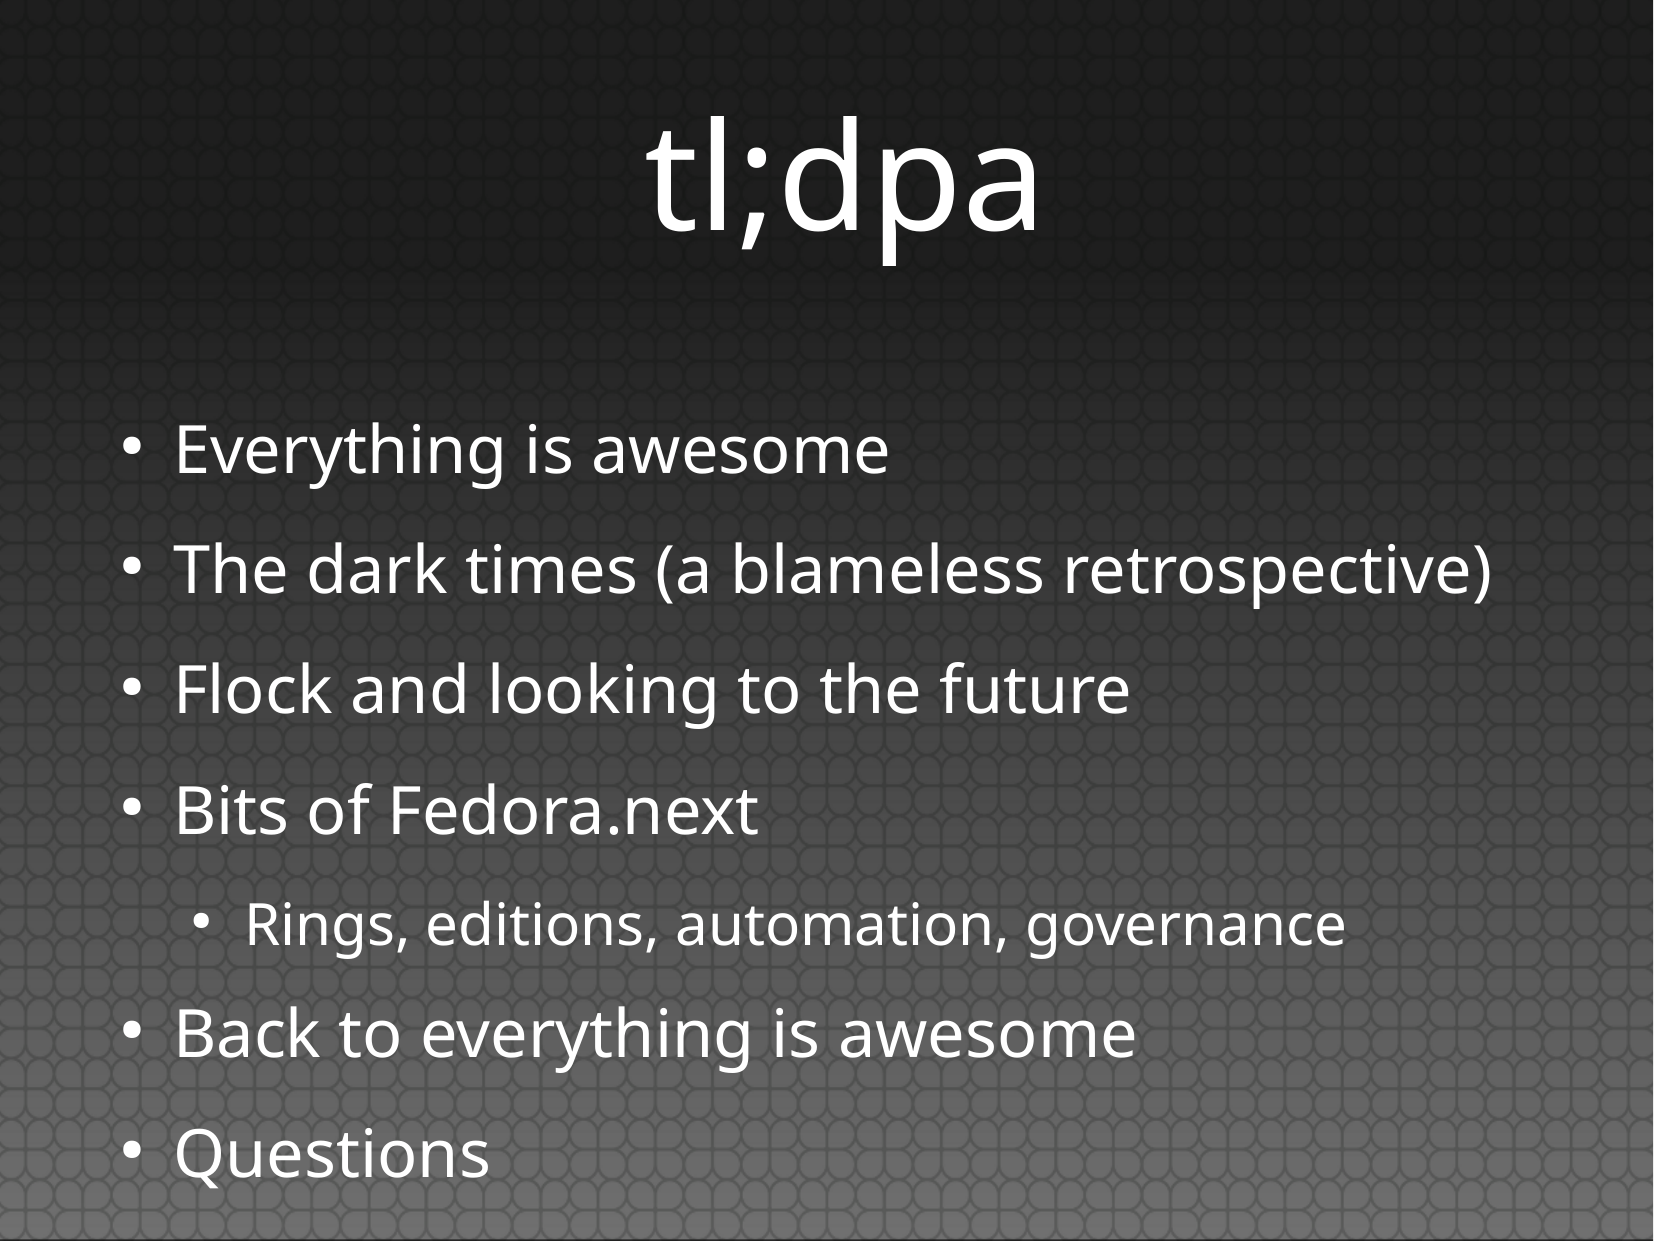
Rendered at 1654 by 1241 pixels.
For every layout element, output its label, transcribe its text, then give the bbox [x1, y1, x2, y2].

picture [0, 0, 1654, 1241]
list Everything is awesome The dark times (a blameless retrospective) Flock and looking to the future Bits of Fedora.next Rings, editions, automation, governance Back to everything is awesome Questions [102, 401, 1591, 1221]
title tl;dpa [82, 76, 1571, 268]
